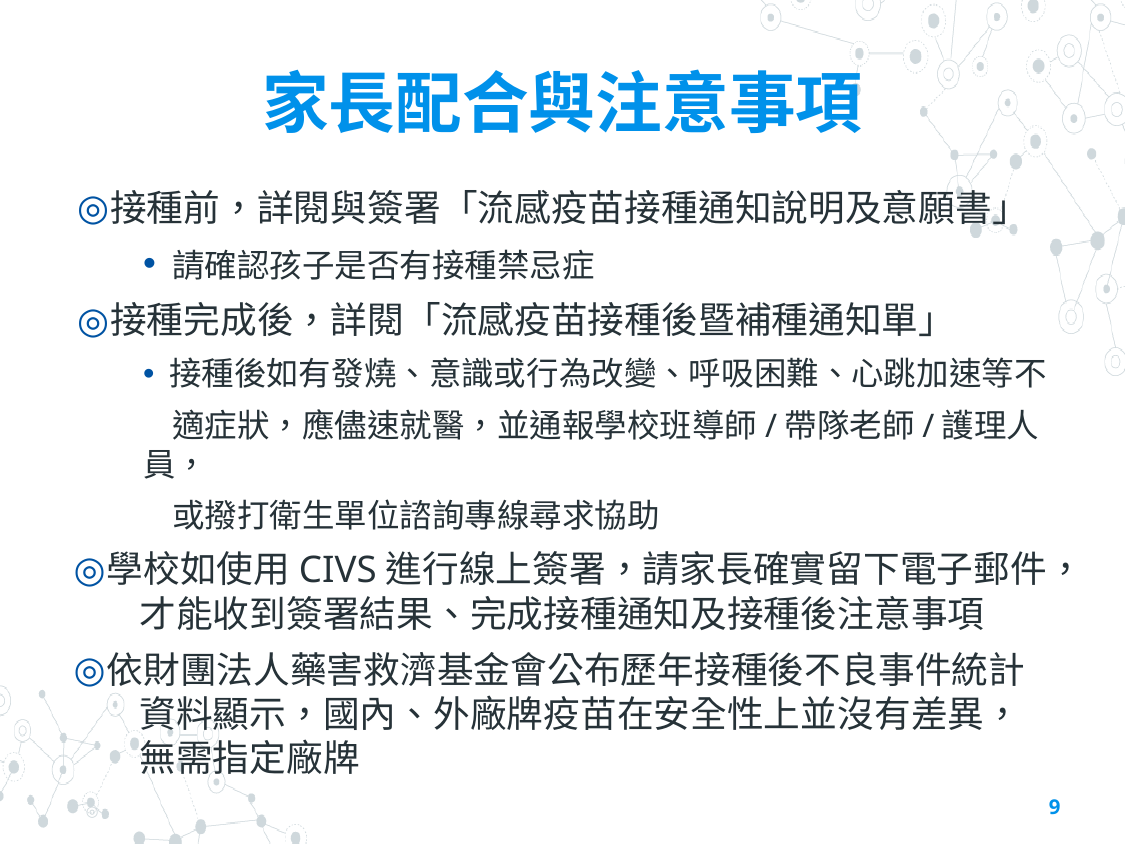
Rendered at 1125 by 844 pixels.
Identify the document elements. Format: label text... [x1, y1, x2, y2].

text_box 9 [1033, 779, 1102, 844]
title 家長配合與注意事項 [96, 40, 1029, 157]
list 接種前，詳閱與簽署「流感疫苗接種通知說明及意願書」 請確認孩子是否有接種禁忌症 接種完成後，詳閱「流感疫苗接種後暨補種通知單」 接種後如有發燒、意識或行為改變、呼吸困難、心跳加速等不 適症狀，應儘速就醫，並通報學校班導師/帶隊老師/護理人員， 或撥打衛生單位諮詢專線尋求協助 學校如使用CIVS進行線上簽署，請家長確實留下電子郵件，才能收到簽署結果、完成接種通知及接種後注意事項 依財團法人藥害救濟基金會公布歷年接種後不良事件統計資料顯示，國內、外廠牌疫苗在安全性上並沒有差異，無需指定廠牌 [58, 169, 1067, 812]
